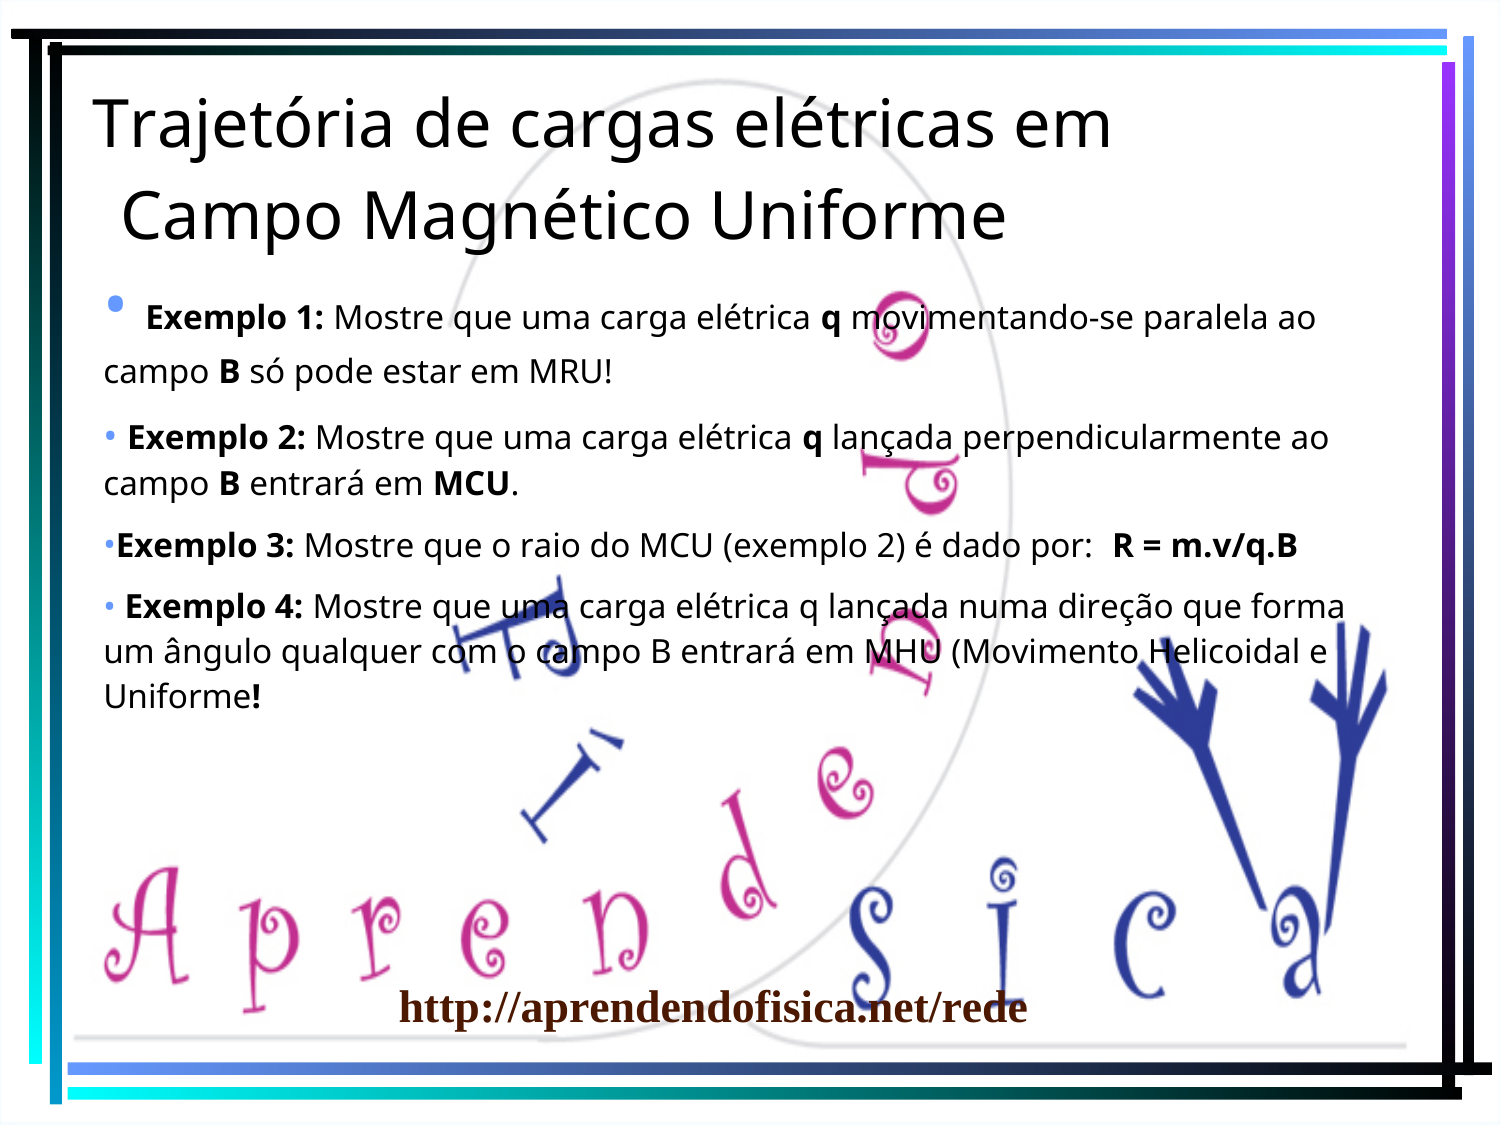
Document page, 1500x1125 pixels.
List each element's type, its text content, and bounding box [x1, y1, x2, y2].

text_box http://aprendendofisica.net/rede [383, 974, 1044, 1041]
title Trajetória de cargas elétricas em Campo Magnético Uniforme [0, 59, 1287, 287]
picture [0, 0, 1500, 1125]
list Exemplo 1: Mostre que uma carga elétrica q movimentando-se paralela ao campo B só pode estar em MRU! Exemplo 2: Mostre que uma carga elétrica q lançada perpendicularmente ao campo B entrará em MCU. Exemplo 3: Mostre que o raio do MCU (exemplo 2) é dado por: R = m.v/q.B Exemplo 4: Mostre que uma carga elétrica q lançada numa direção que forma um ângulo qualquer com o campo B entrará em MHU (Movimento Helicoidal e Uniforme! [88, 250, 1418, 703]
